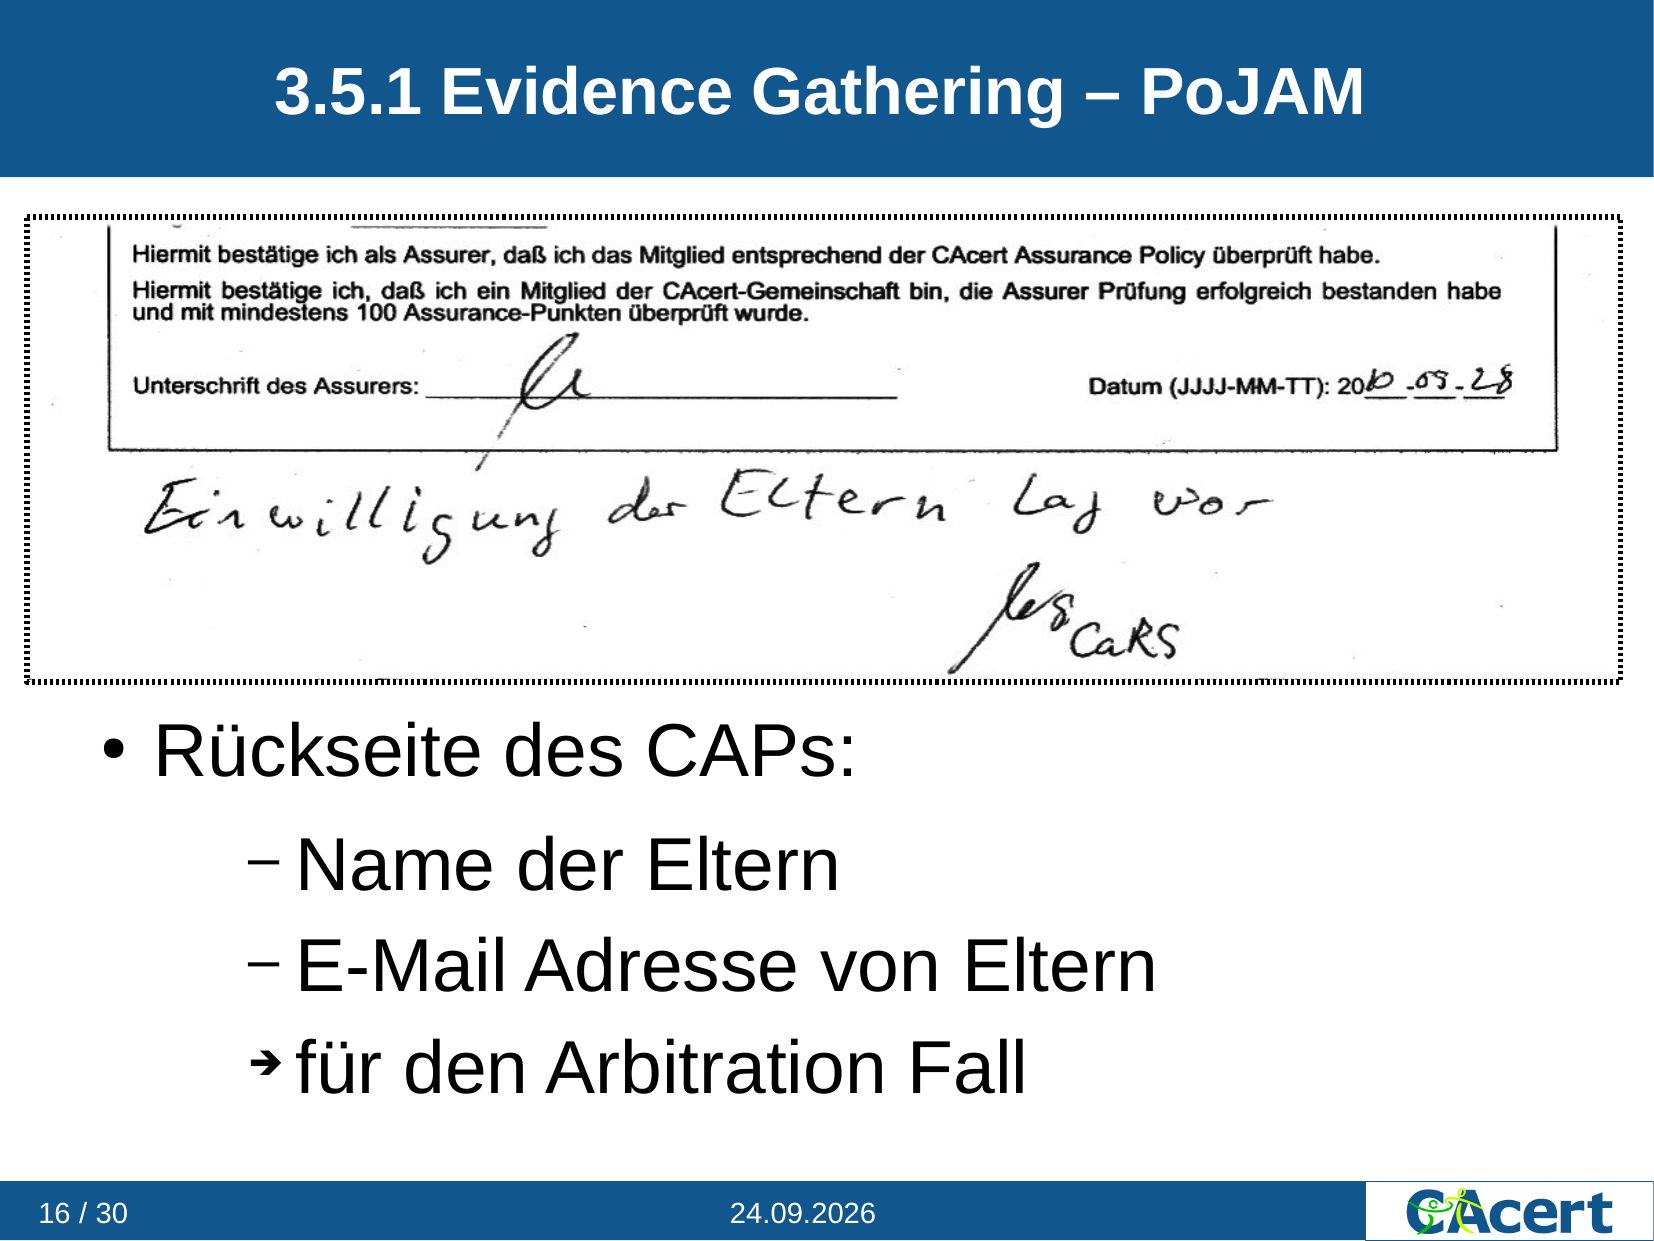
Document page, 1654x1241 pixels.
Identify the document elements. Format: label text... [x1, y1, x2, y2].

list Rückseite des CAPs: Name der Eltern E-Mail Adresse von Eltern für den Arbitration Fall [82, 708, 1571, 1110]
picture [29, 220, 1618, 680]
picture [1406, 1187, 1613, 1235]
title 3.5.1 Evidence Gathering – PoJAM [76, 17, 1565, 166]
